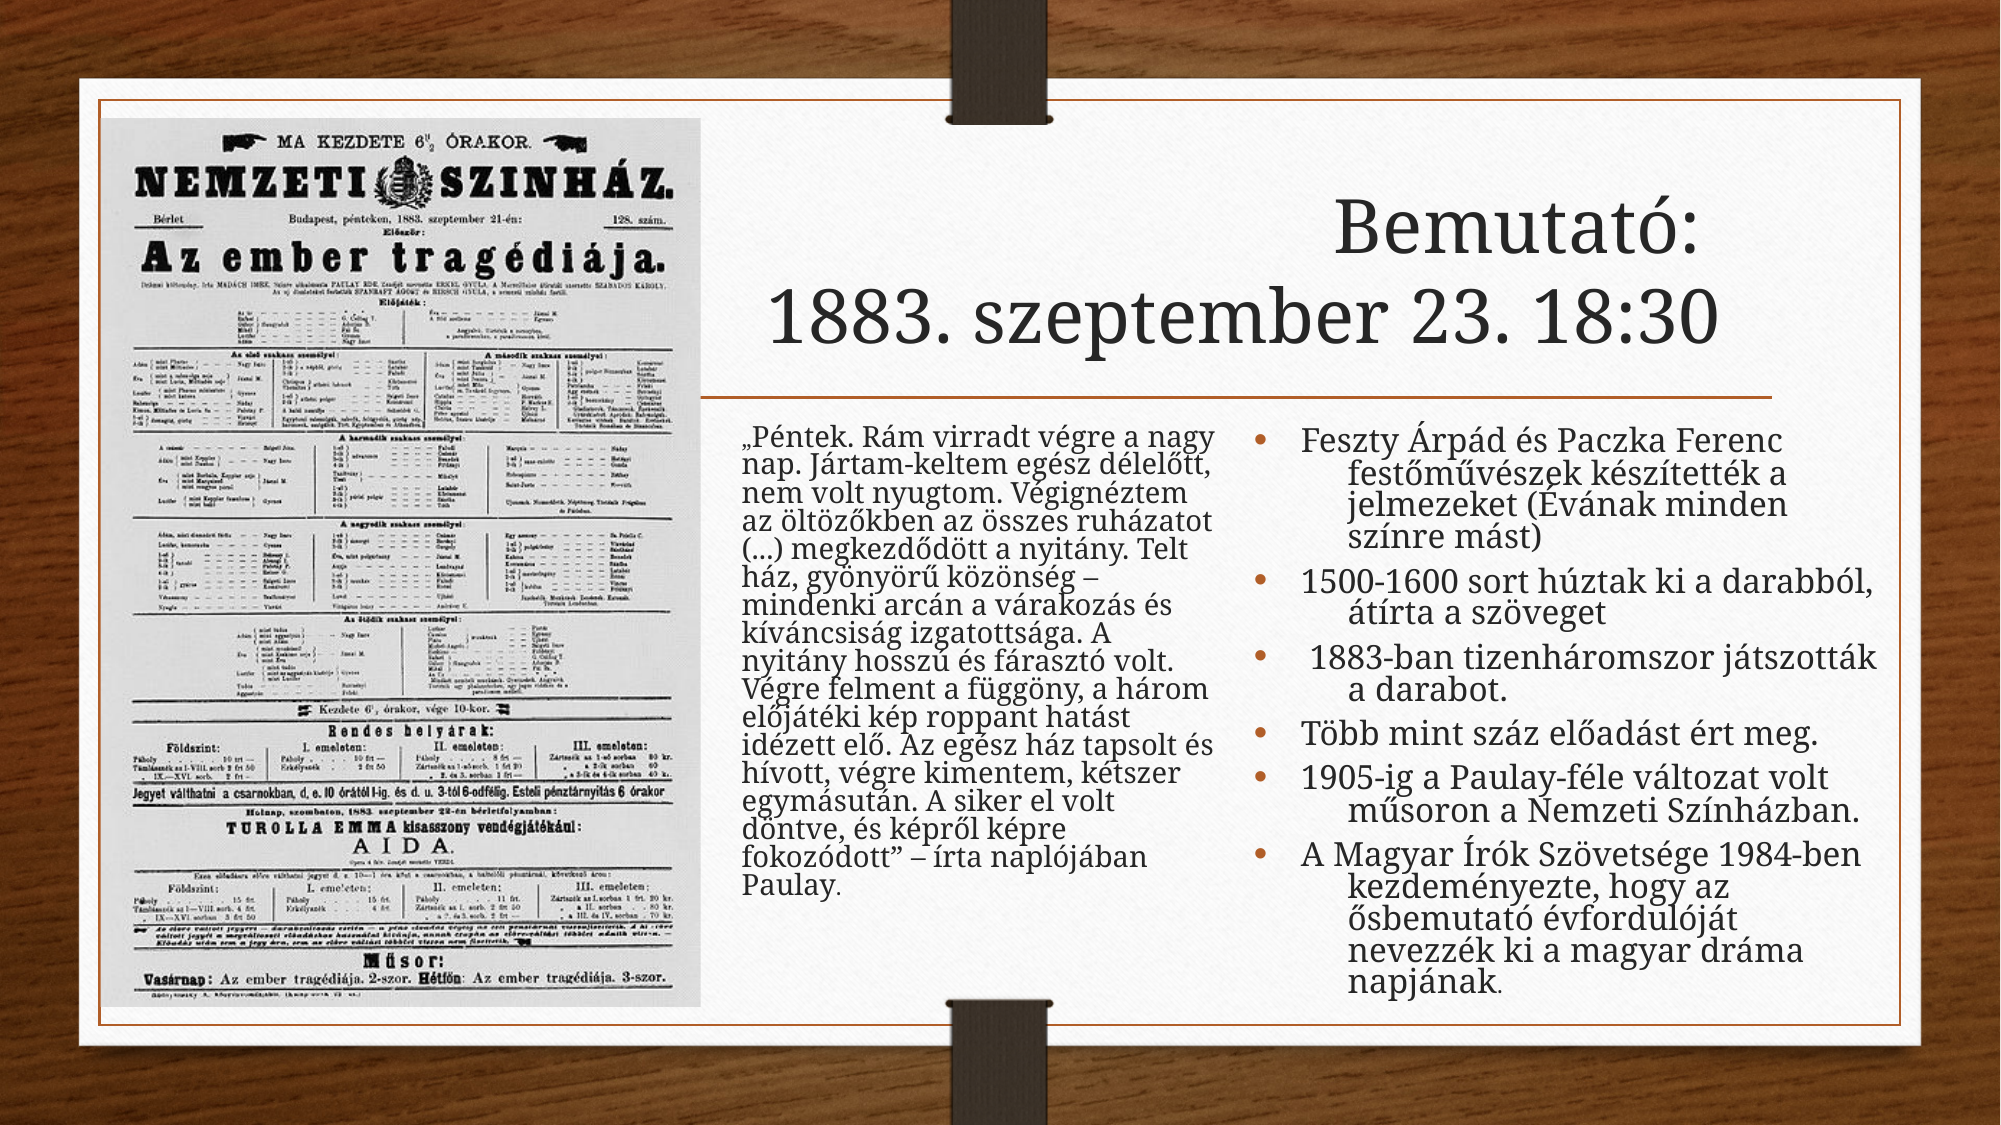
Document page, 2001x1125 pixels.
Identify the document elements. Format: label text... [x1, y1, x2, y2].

list „Péntek. Rám virradt végre a nagy nap. Jártam-keltem egész délelőtt, nem volt nyugtom. Végignéztem az öltözőkben az összes ruházatot (...) megkezdődött a nyitány. Telt ház, gyönyörű közönség – mindenki arcán a várakozás és kíváncsiság izgatottsága. A nyitány hosszú és fárasztó volt. Végre felment a függöny, a három előjátéki kép roppant hatást idézett elő. Az egész ház tapsolt és hívott, végre kimentem, kétszer egymásután. A siker el volt döntve, és képről képre fokozódott” – írta naplójában Paulay. [726, 417, 1239, 1004]
picture [100, 118, 701, 1007]
title Bemutató: 1883. szeptember 23. 18:30 [701, 161, 1788, 376]
list Feszty Árpád és Paczka Ferenc festőművészek készítették a jelmezeket (Évának minden színre mást) 1500-1600 sort húztak ki a darabból, átírta a szöveget 1883-ban tizenháromszor játszották a darabot. Több mint száz előadást ért meg. 1905-ig a Paulay-féle változat volt műsoron a Nemzeti Színházban. A Magyar Írók Szövetsége 1984-ben kezdeményezte, hogy az ősbemutató évfordulóját nevezzék ki a magyar dráma napjának. [1238, 420, 1900, 1029]
